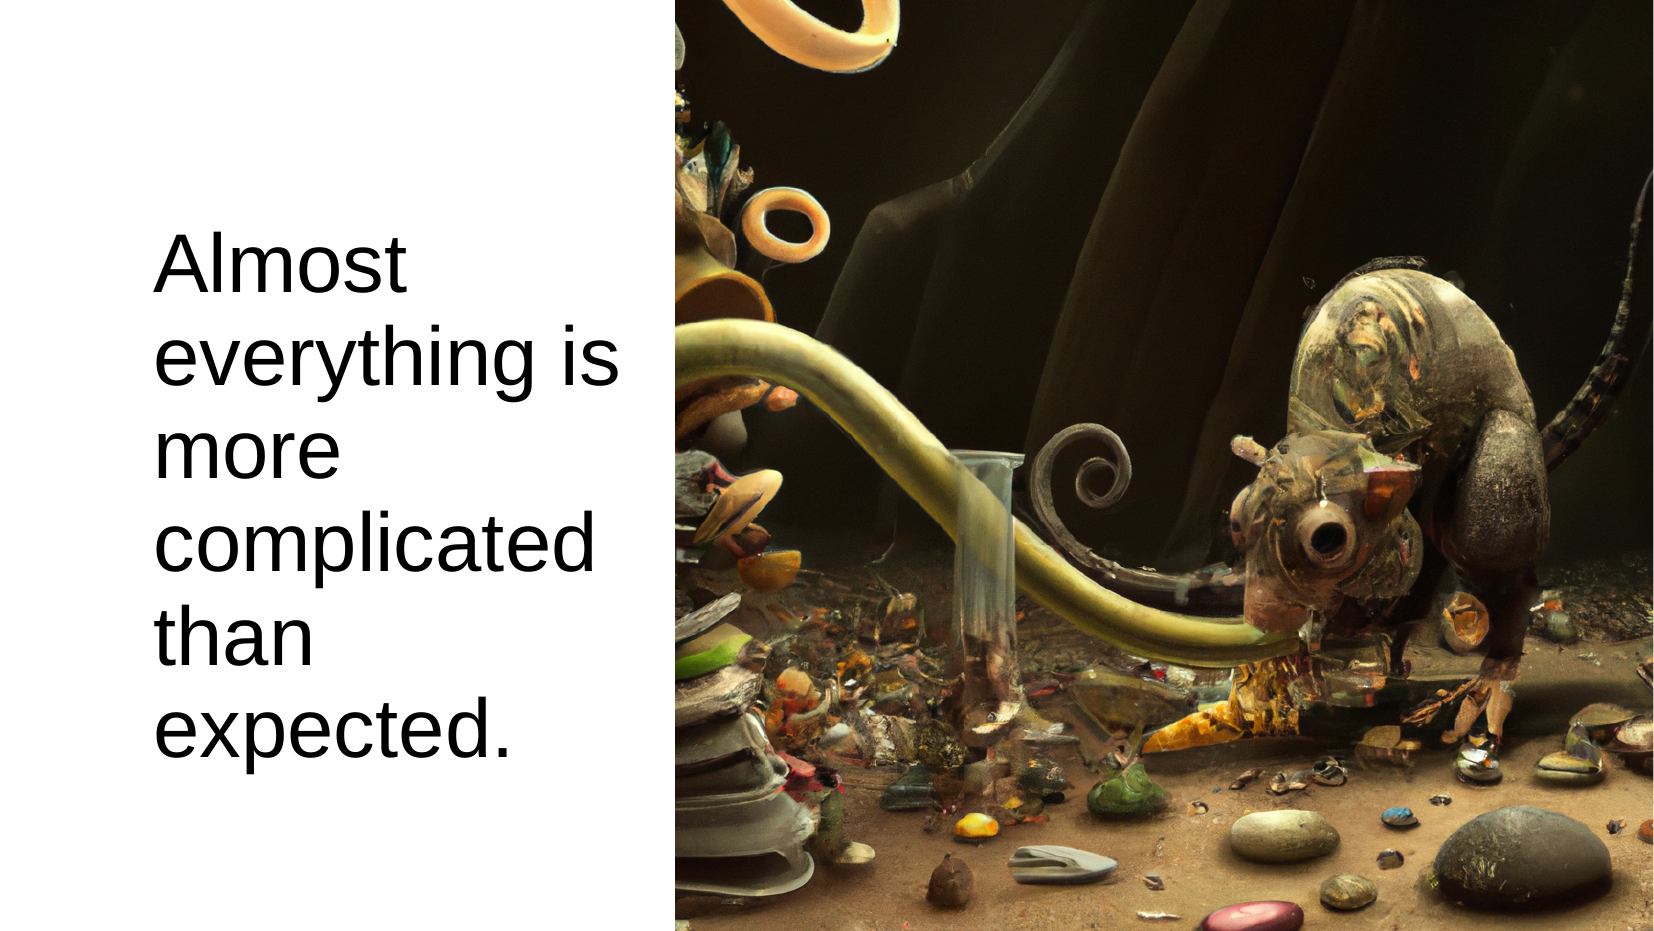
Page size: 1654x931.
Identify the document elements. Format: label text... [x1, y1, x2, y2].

list Almost everything is more complicated than expected. [82, 217, 638, 788]
picture [675, 0, 1654, 931]
